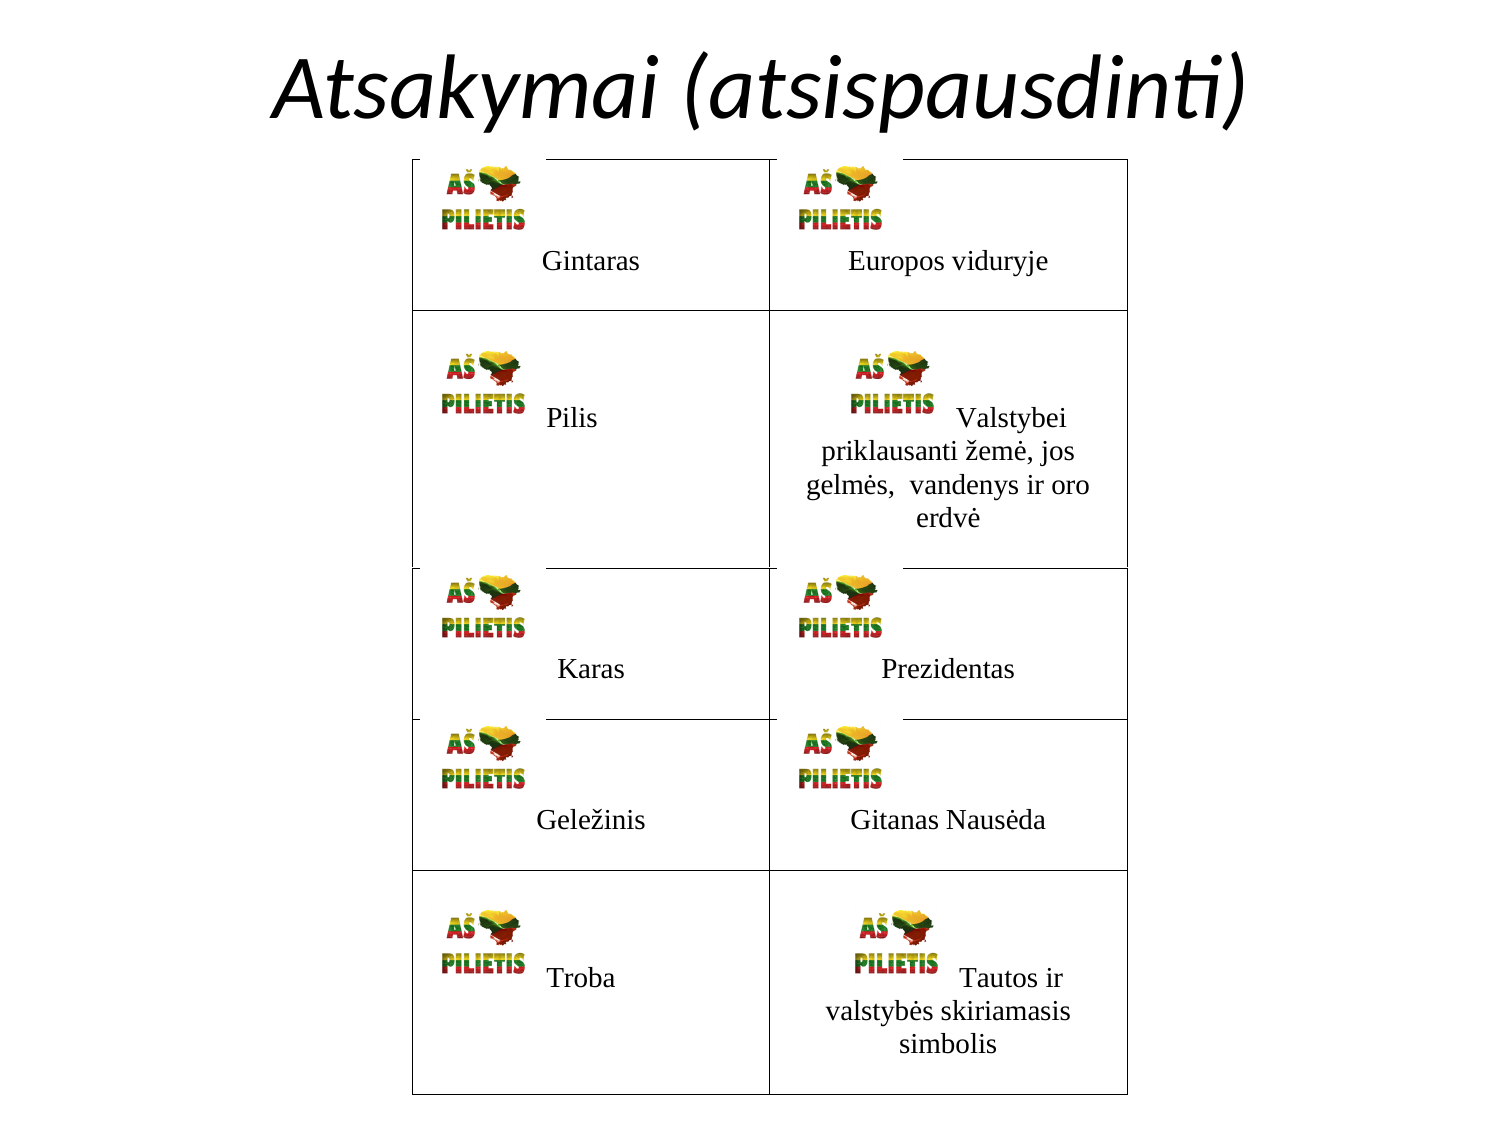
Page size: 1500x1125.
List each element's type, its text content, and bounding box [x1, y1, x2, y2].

picture [412, 261, 1130, 1125]
text_box Atsakymai (atsispausdinti) [123, 19, 1399, 261]
